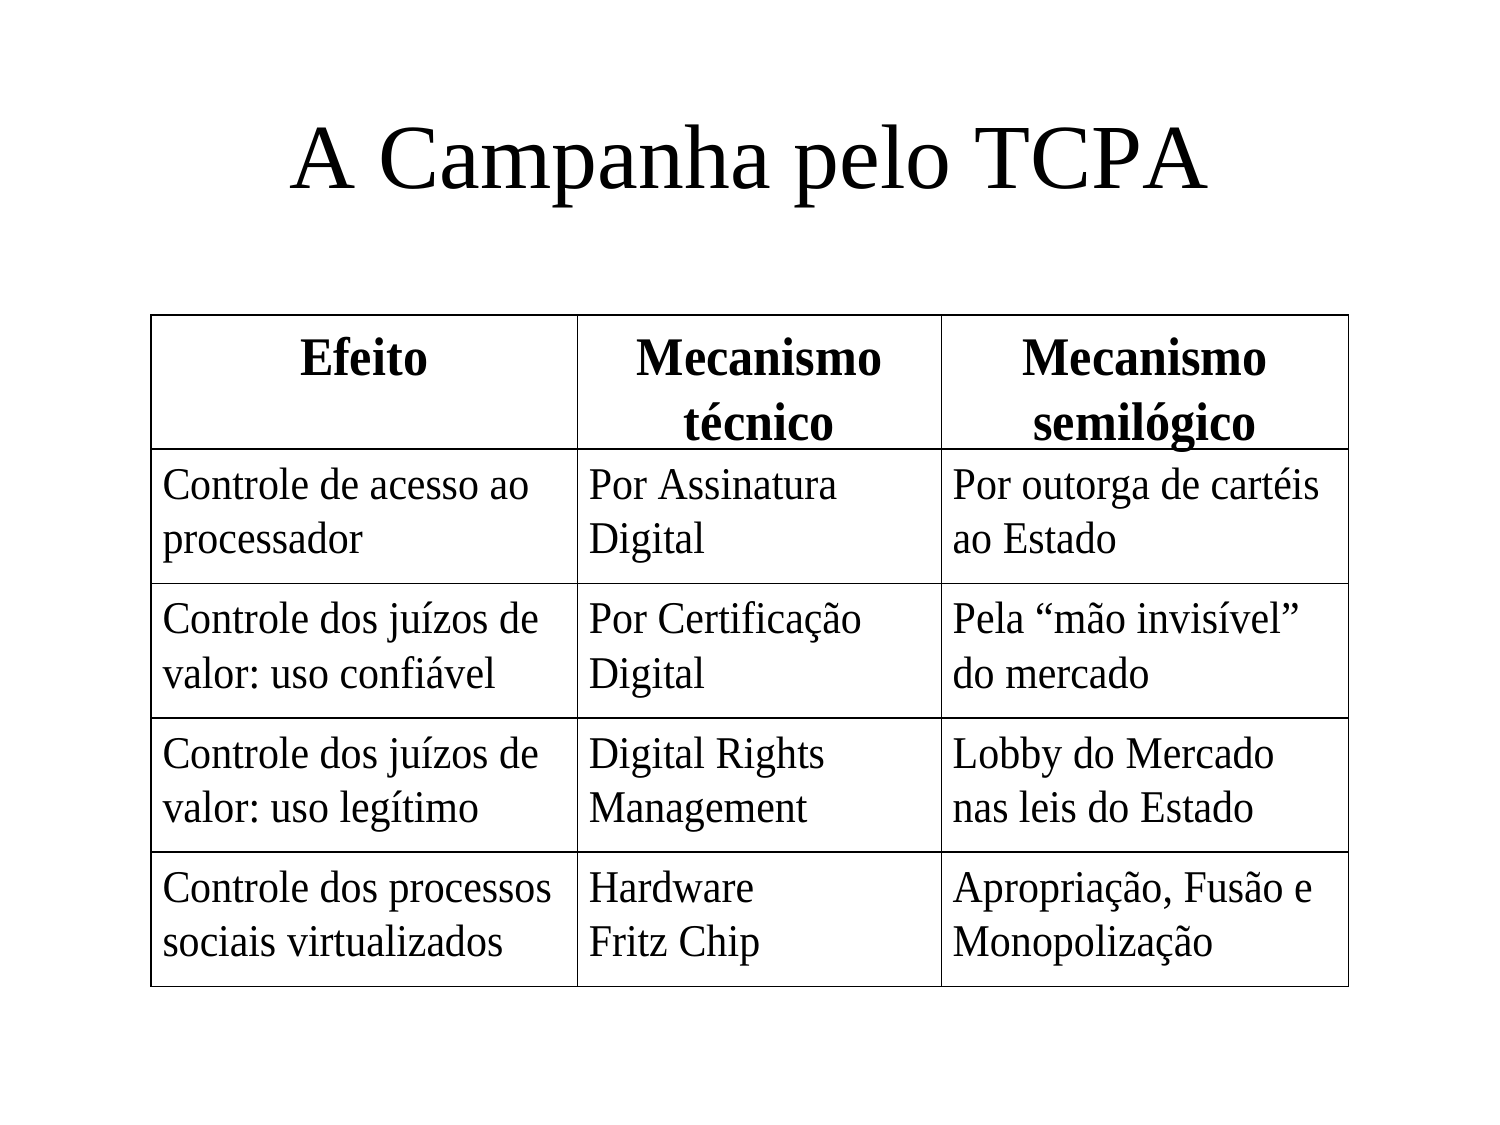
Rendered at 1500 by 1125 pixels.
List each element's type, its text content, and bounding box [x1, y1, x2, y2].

text_box A Campanha pelo TCPA [112, 99, 1388, 288]
picture [147, 314, 1375, 1018]
